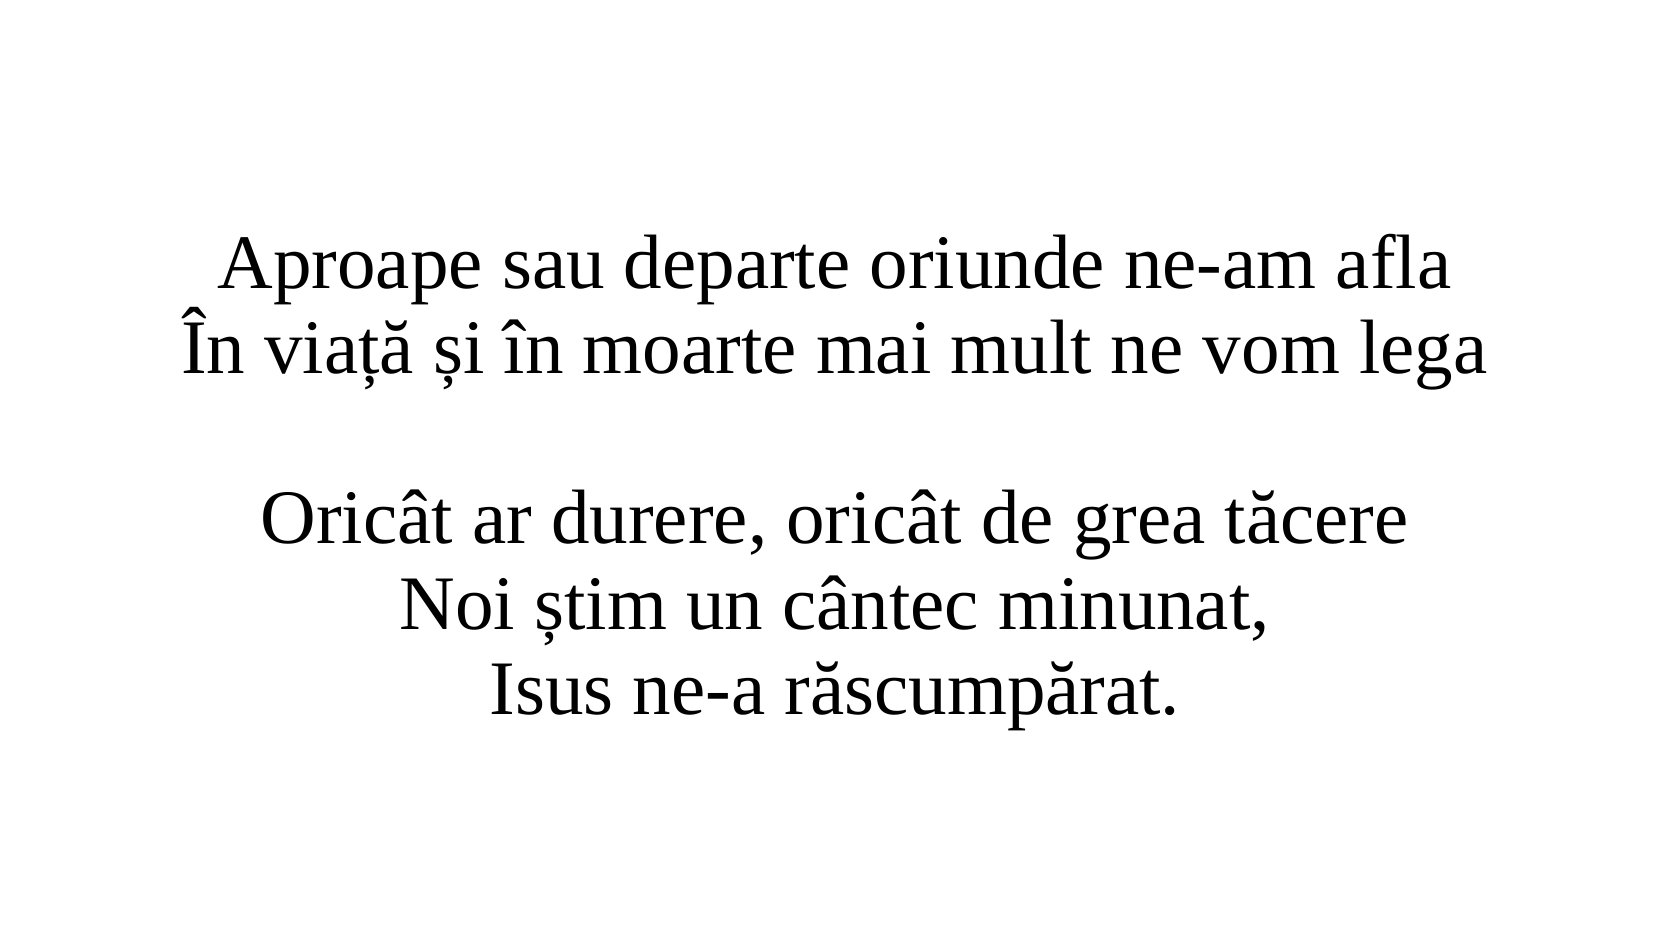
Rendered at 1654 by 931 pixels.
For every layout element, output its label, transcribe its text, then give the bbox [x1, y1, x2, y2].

subtitle Aproape sau departe oriunde ne-am afla În viață și în moarte mai mult ne vom lega Oricât ar durere, oricât de grea tăcere Noi știm un cântec minunat, Isus ne-a răscumpărat. [165, 205, 1506, 745]
